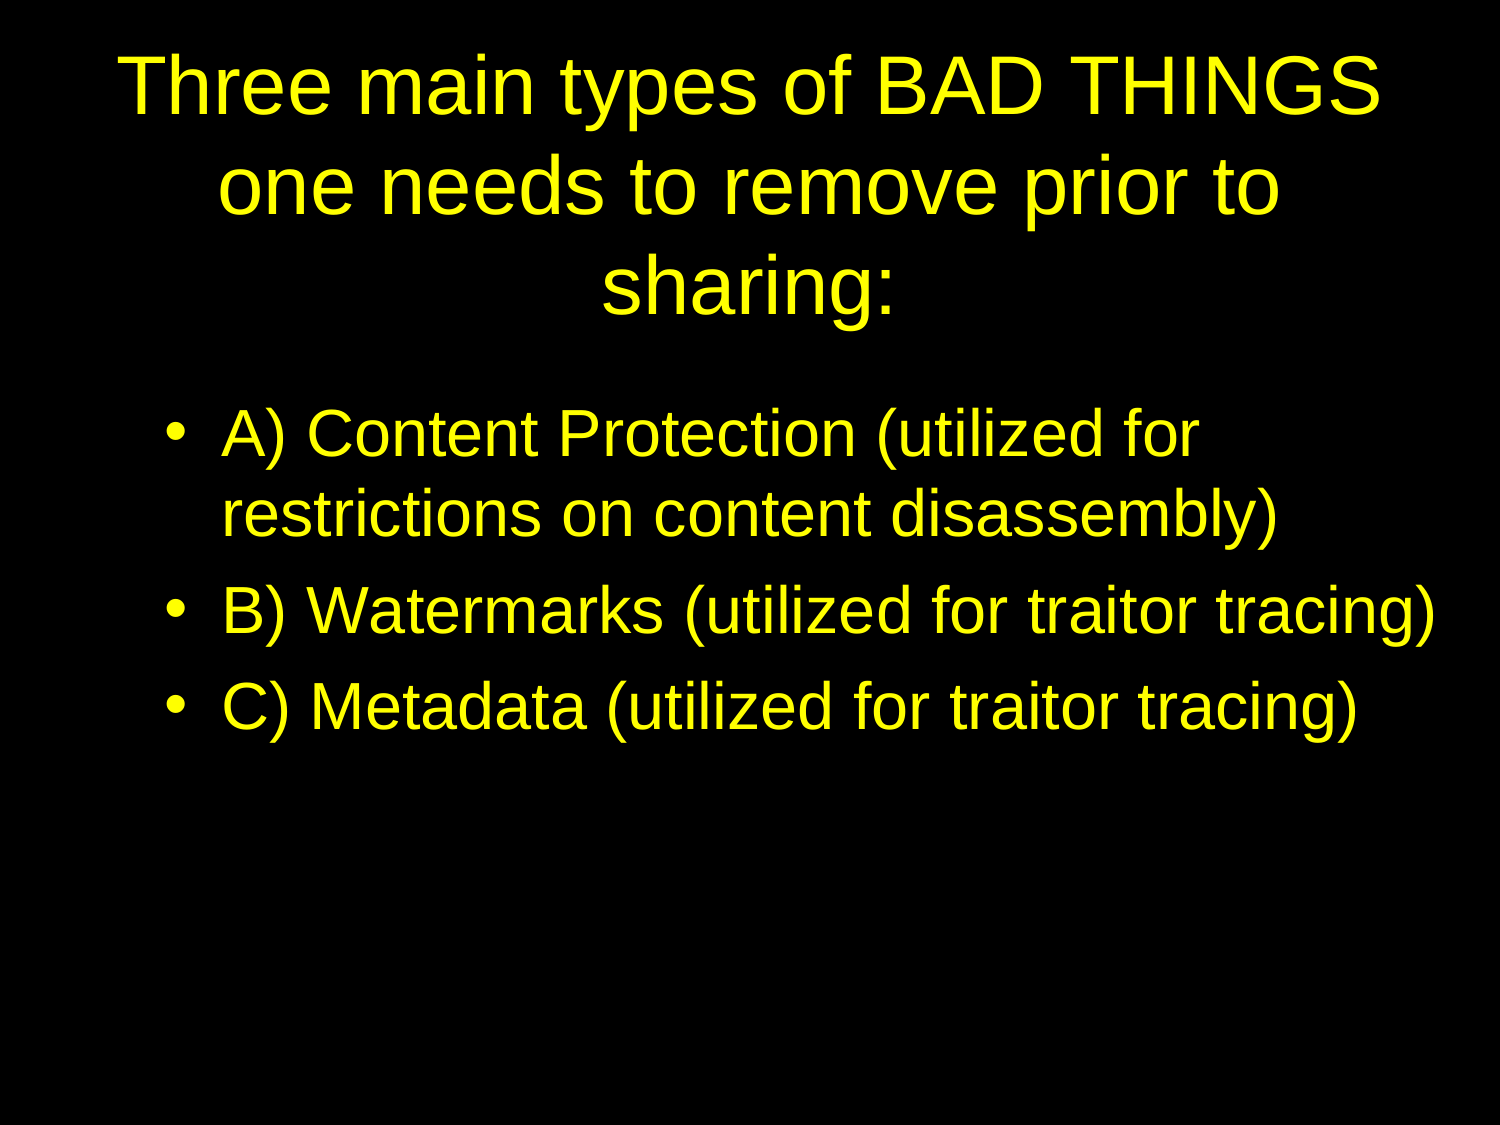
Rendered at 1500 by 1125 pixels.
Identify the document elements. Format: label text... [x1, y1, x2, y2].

list A) Content Protection (utilized for restrictions on content disassembly) B) Watermarks (utilized for traitor tracing) C) Metadata (utilized for traitor tracing) [150, 382, 1500, 1125]
title Three main types of BAD THINGS one needs to remove prior to sharing: [75, 23, 1426, 339]
